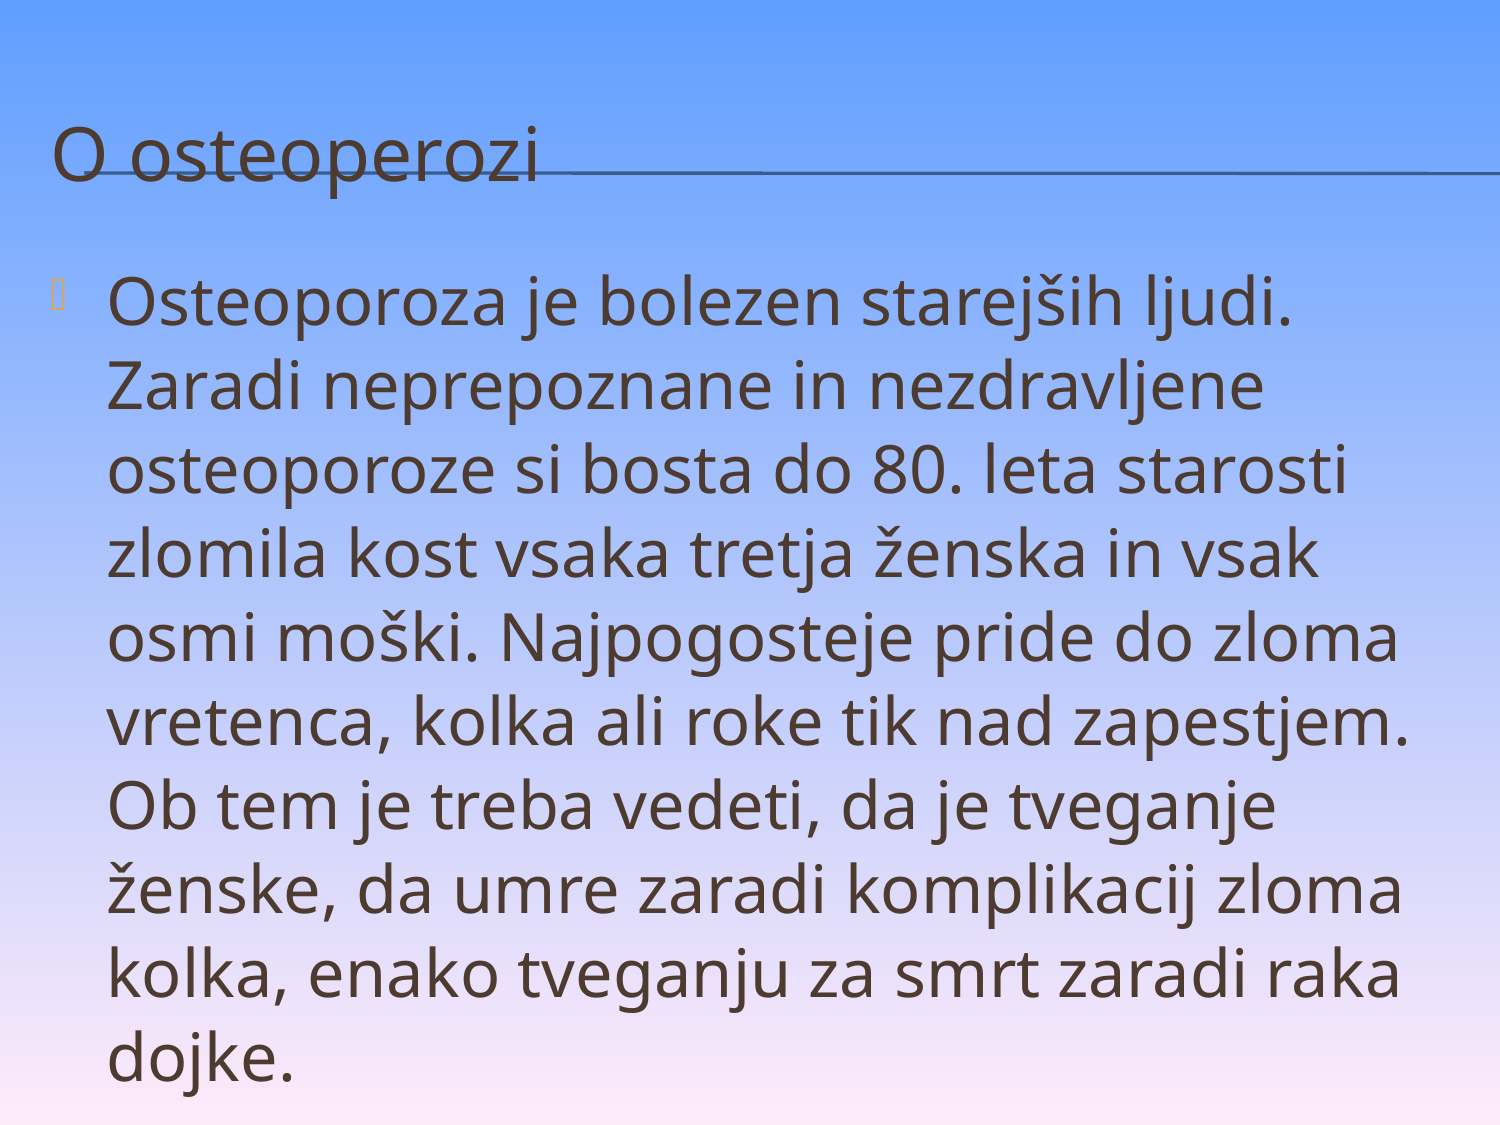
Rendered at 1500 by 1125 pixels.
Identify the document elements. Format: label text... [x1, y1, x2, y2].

list Osteoporoza je bolezen starejših ljudi. Zaradi neprepoznane in nezdravljene osteoporoze si bosta do 80. leta starosti zlomila kost vsaka tretja ženska in vsak osmi moški. Najpogosteje pride do zloma vretenca, kolka ali roke tik nad zapestjem. Ob tem je treba vedeti, da je tveganje ženske, da umre zaradi komplikacij zloma kolka, enako tveganju za smrt zaradi raka dojke. [50, 255, 1476, 998]
title O osteoperozi [50, 75, 1476, 213]
